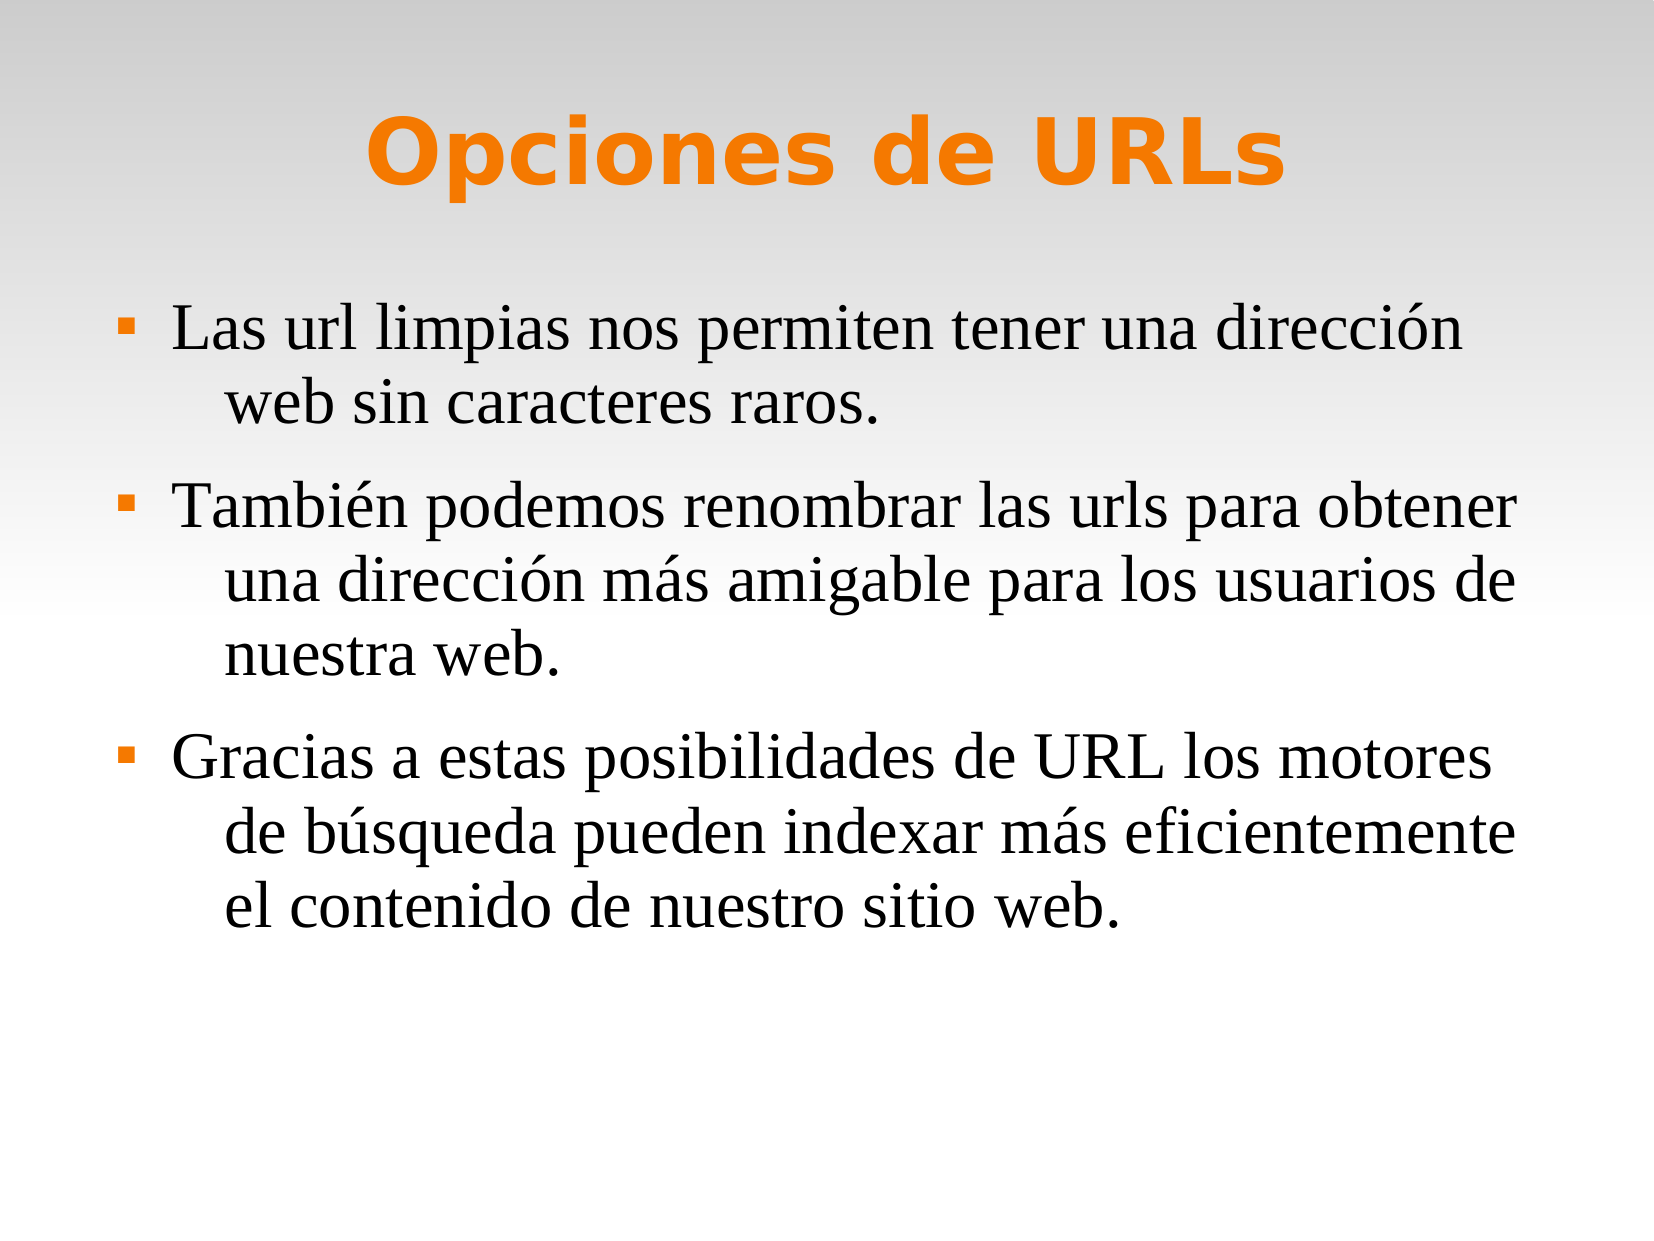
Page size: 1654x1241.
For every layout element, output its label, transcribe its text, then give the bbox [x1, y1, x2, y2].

title Opciones de URLs [82, 49, 1571, 257]
list Las url limpias nos permiten tener una dirección web sin caracteres raros. También podemos renombrar las urls para obtener una dirección más amigable para los usuarios de nuestra web. Gracias a estas posibilidades de URL los motores de búsqueda pueden indexar más eficientemente el contenido de nuestro sitio web. [82, 290, 1571, 1109]
